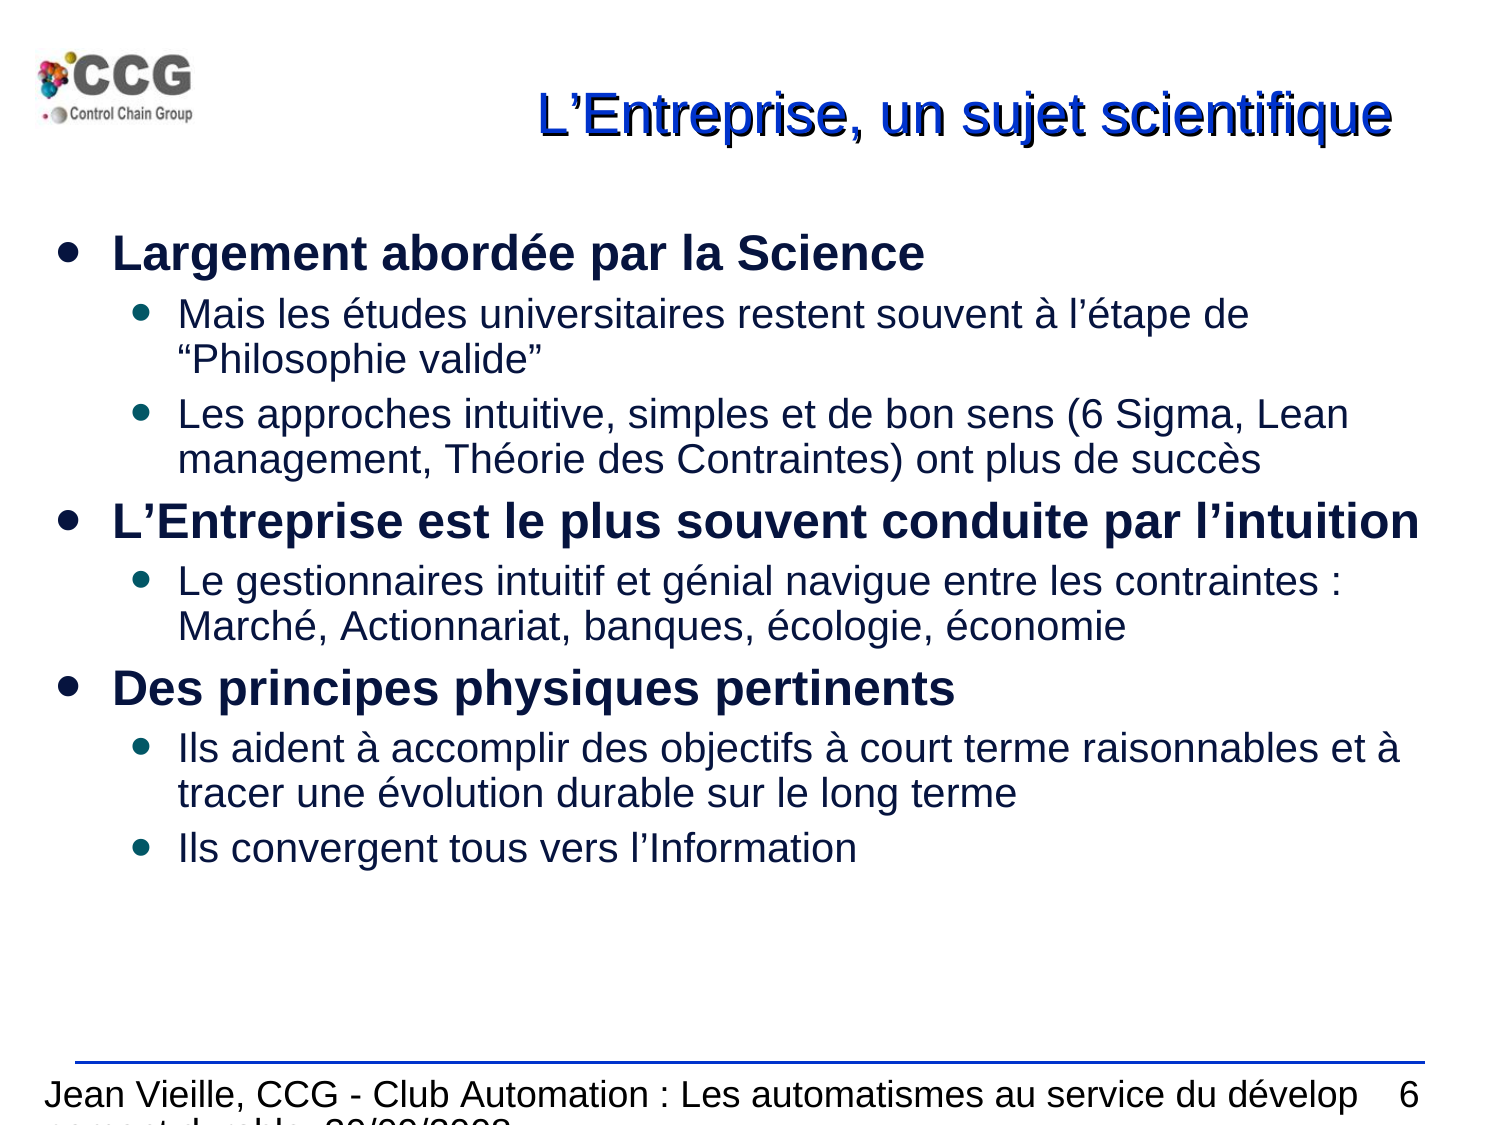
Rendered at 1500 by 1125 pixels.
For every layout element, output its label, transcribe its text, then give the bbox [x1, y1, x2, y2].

title L’Entreprise, un sujet scientifique [236, 45, 1426, 176]
list Largement abordée par la Science Mais les études universitaires restent souvent à l’étape de “Philosophie valide” Les approches intuitive, simples et de bon sens (6 Sigma, Lean management, Théorie des Contraintes) ont plus de succès L’Entreprise est le plus souvent conduite par l’intuition Le gestionnaires intuitif et génial navigue entre les contraintes : Marché, Actionnariat, banques, écologie, économie Des principes physiques pertinents Ils aident à accomplir des objectifs à court terme raisonnables et à tracer une évolution durable sur le long terme Ils convergent tous vers l’Information [41, 220, 1459, 1041]
picture [35, 48, 195, 129]
